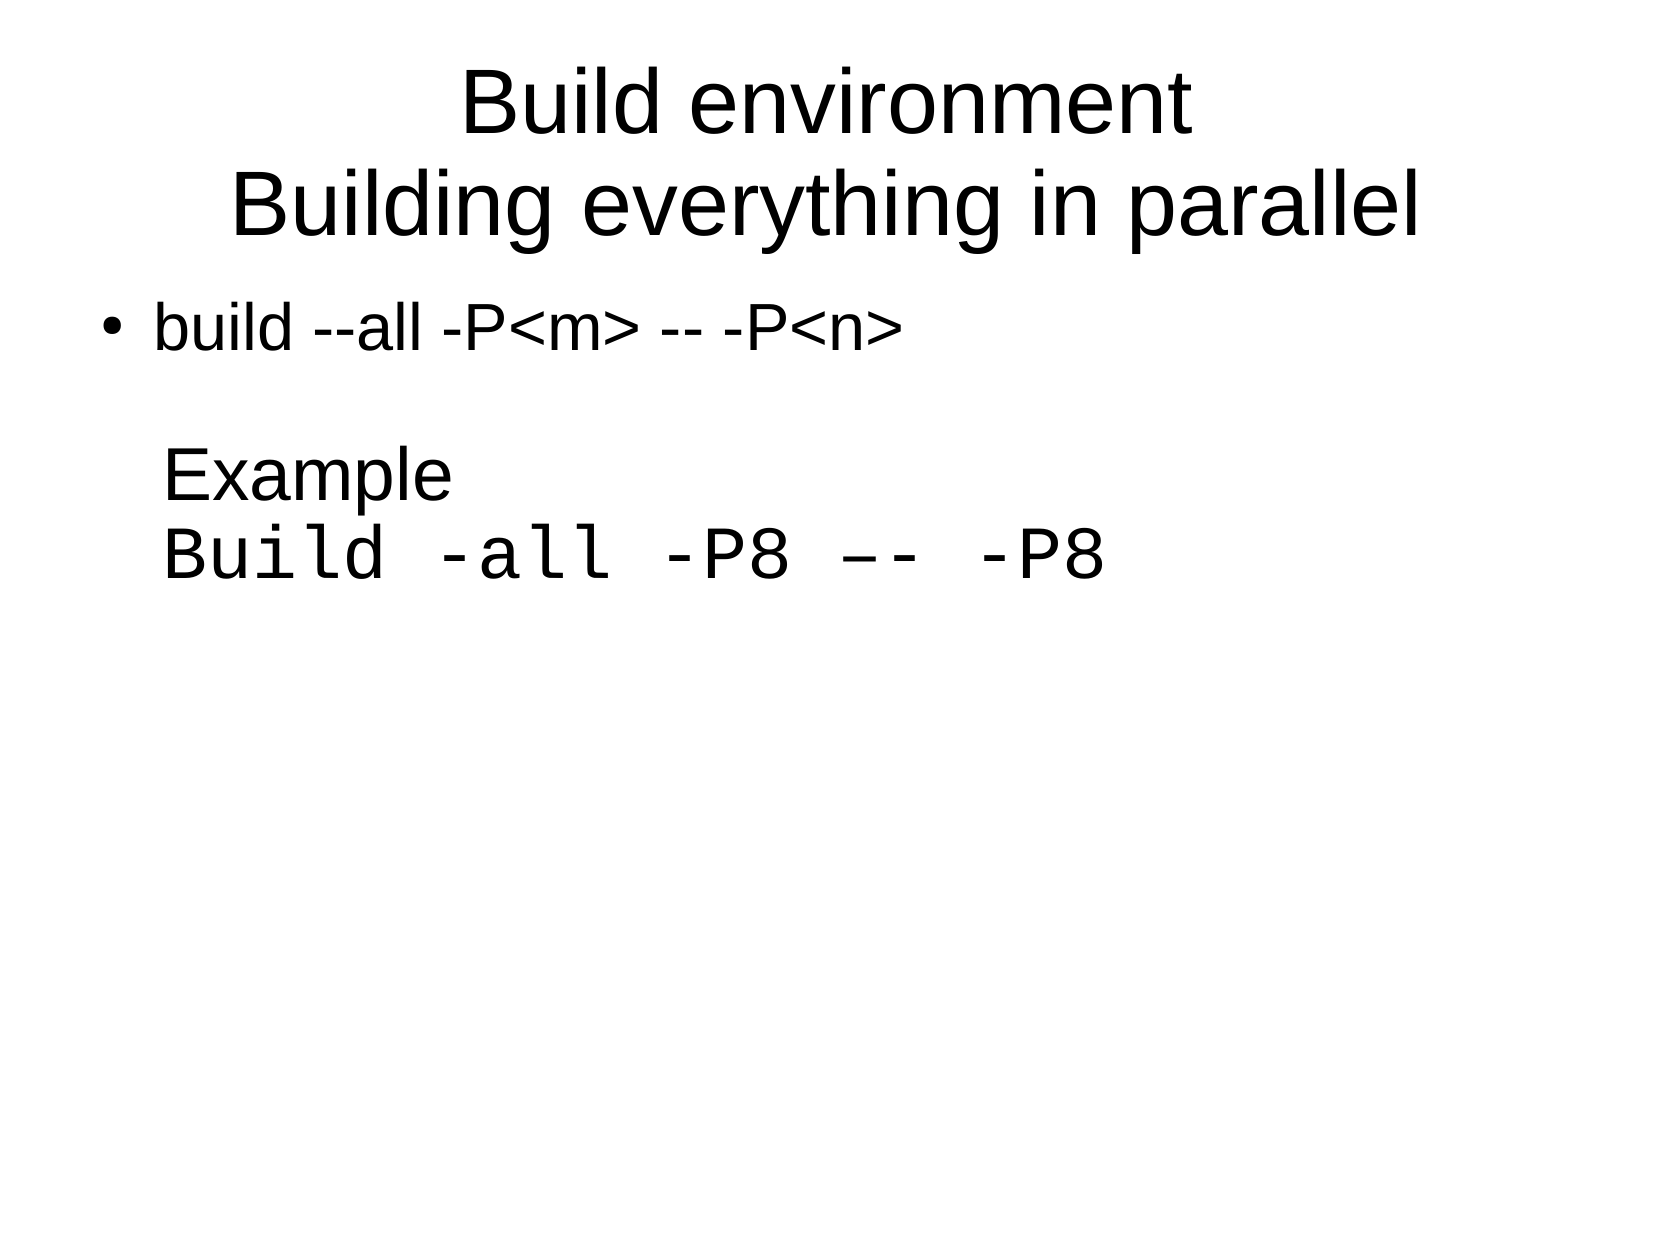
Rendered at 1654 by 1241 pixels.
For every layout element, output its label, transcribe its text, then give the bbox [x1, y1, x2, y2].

list build --all -P<m> -- -P<n> [82, 290, 1571, 1109]
title Build environment Building everything in parallel [82, 49, 1571, 257]
text_box Example Build -all -P8 –- -P8 [147, 425, 1123, 609]
